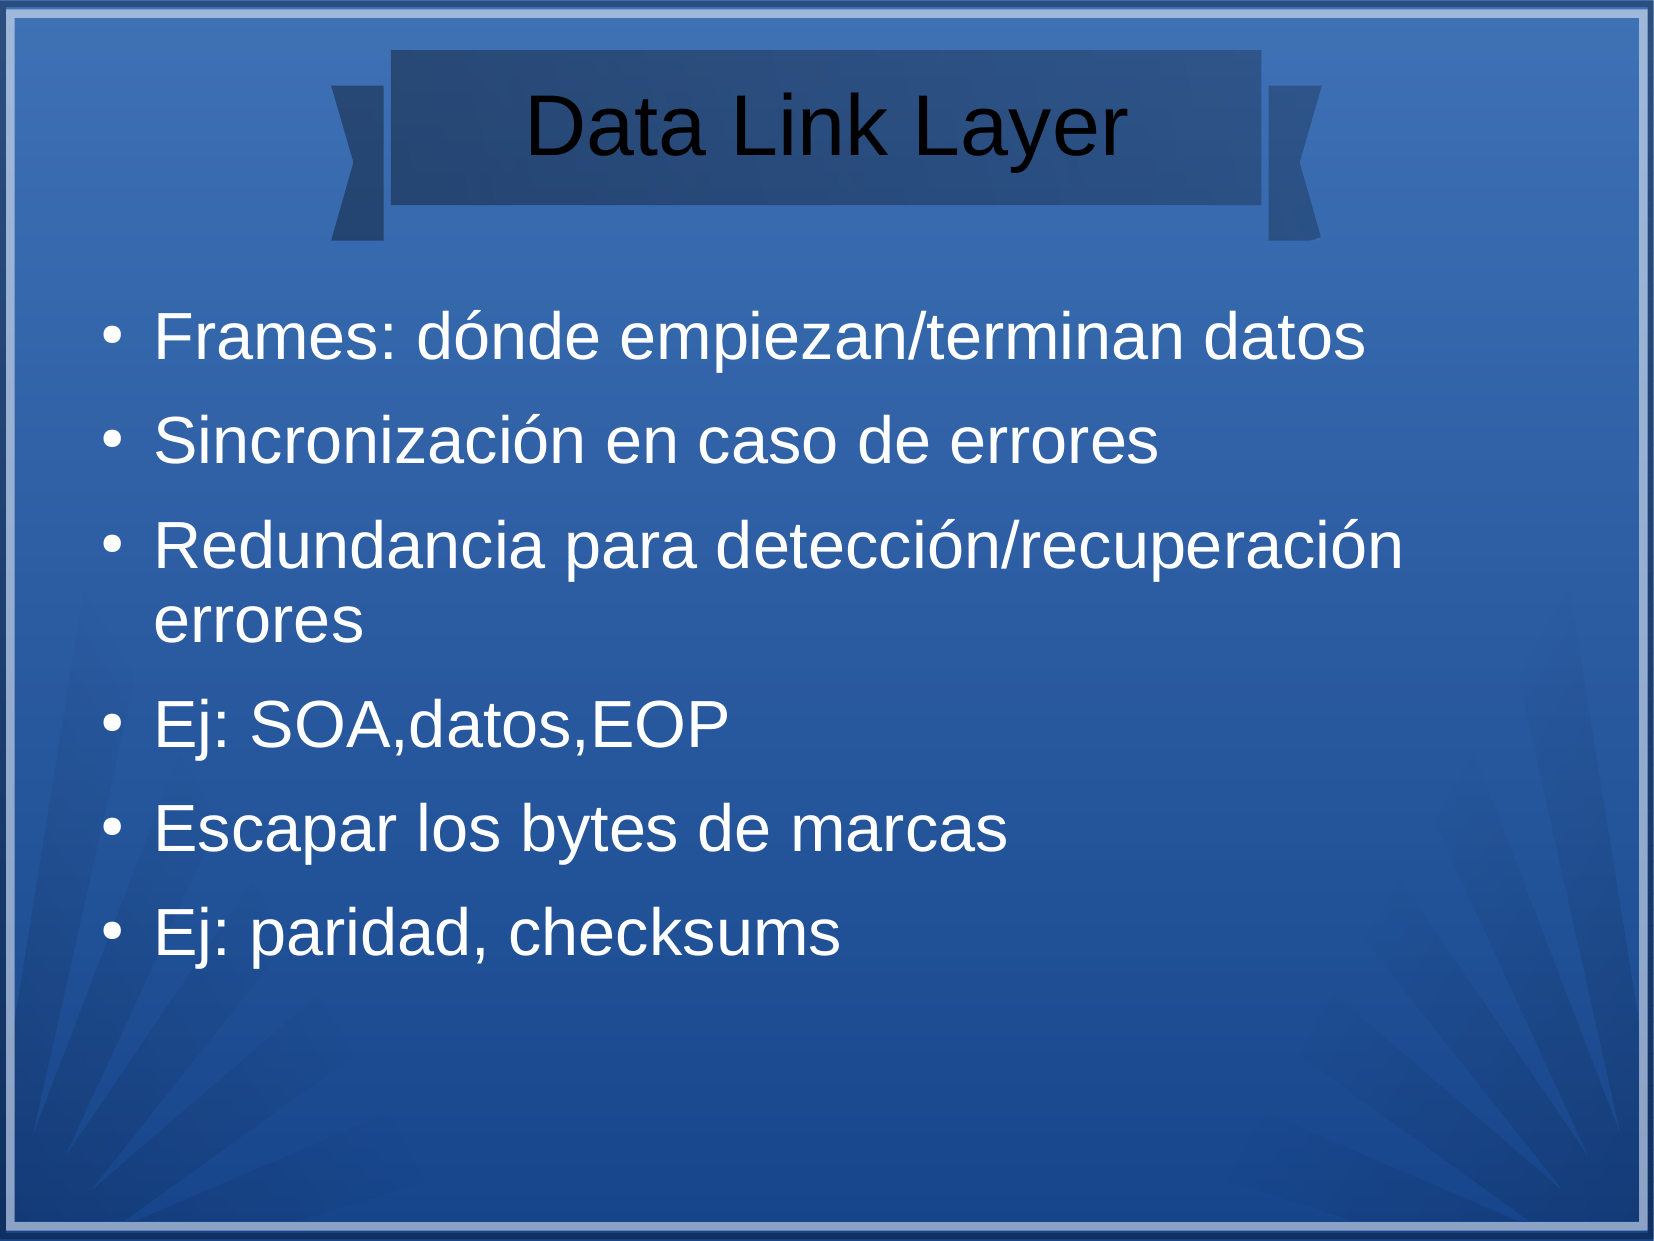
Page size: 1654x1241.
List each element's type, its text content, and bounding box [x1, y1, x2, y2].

title Data Link Layer [389, 47, 1264, 205]
list Frames: dónde empiezan/terminan datos Sincronización en caso de errores Redundancia para detección/recuperación errores Ej: SOA,datos,EOP Escapar los bytes de marcas Ej: paridad, checksums [82, 299, 1571, 1241]
